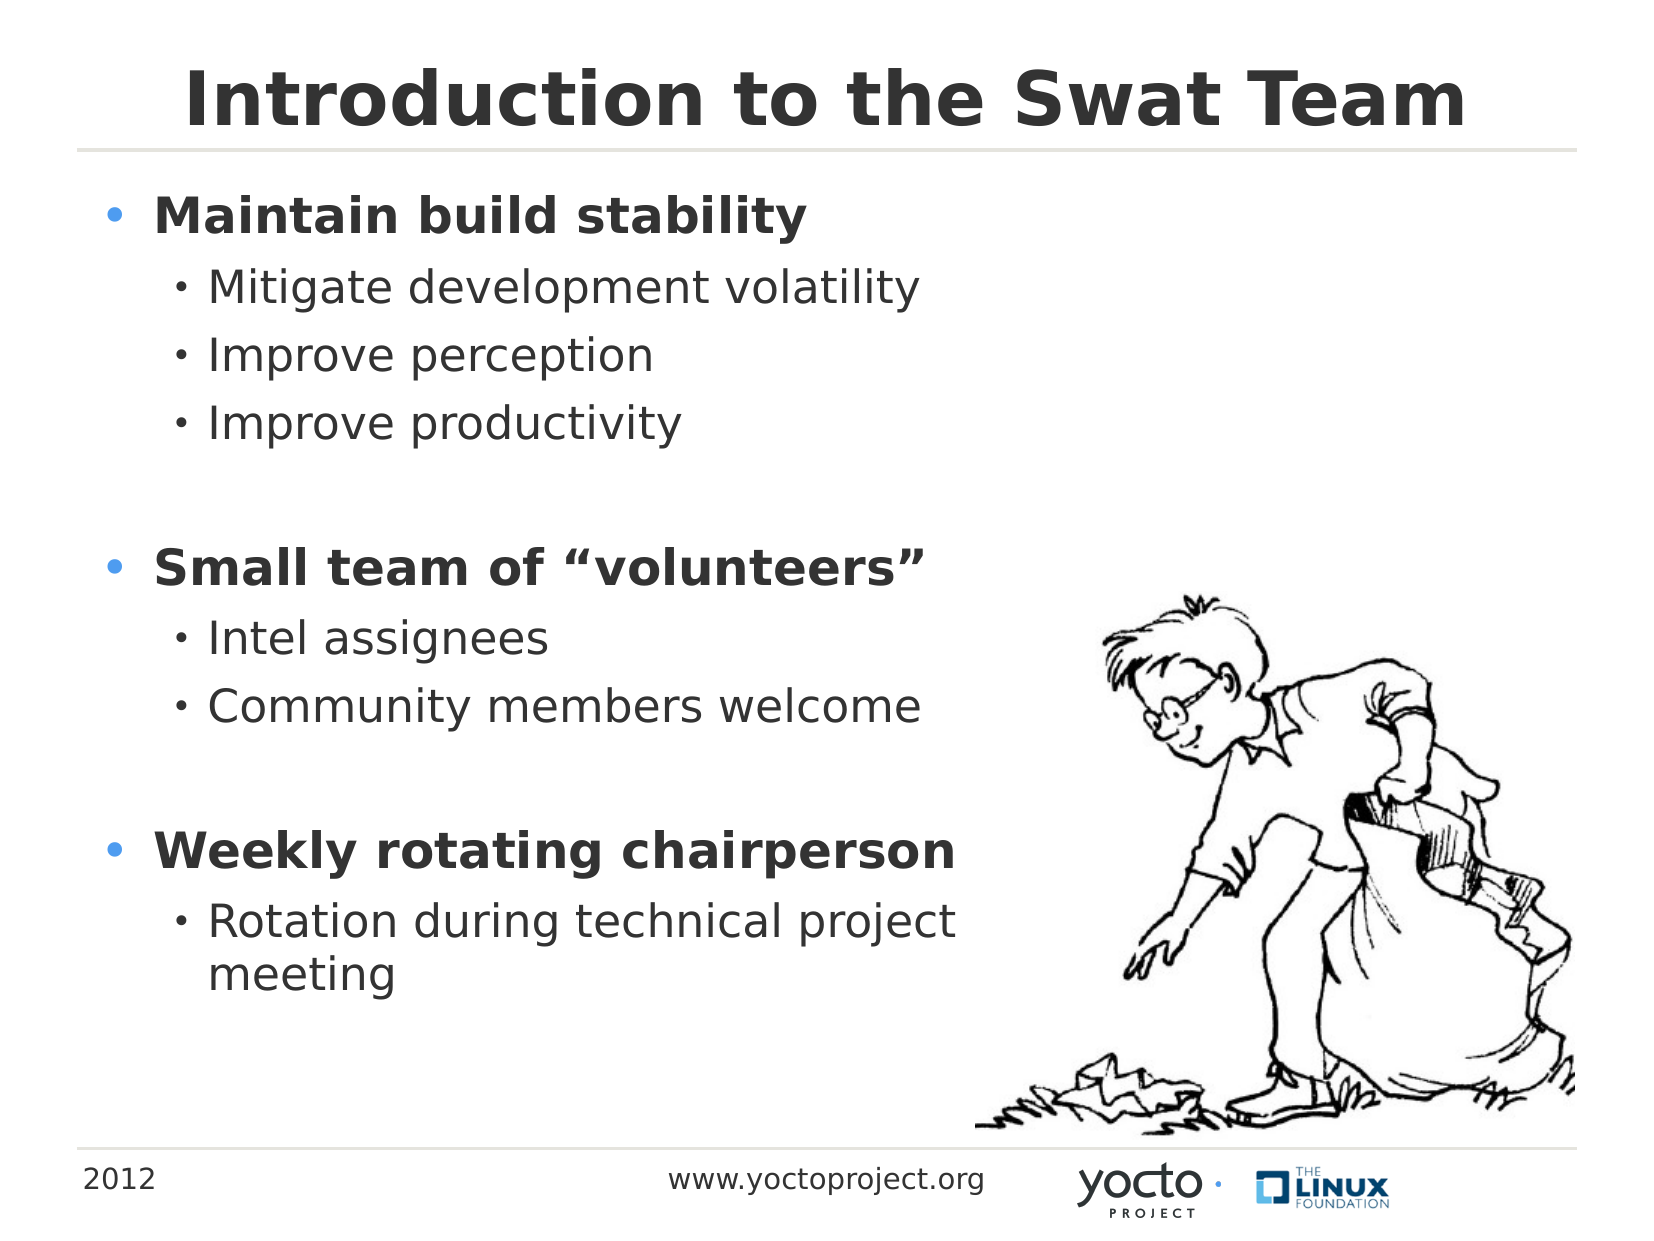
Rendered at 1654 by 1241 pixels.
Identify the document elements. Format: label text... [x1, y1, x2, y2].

title Introduction to the Swat Team [82, 49, 1571, 151]
picture [1252, 1162, 1392, 1211]
picture [975, 591, 1575, 1141]
list Maintain build stability Mitigate development volatility Improve perception Improve productivity Small team of “volunteers” Intel assignees Community members welcome Weekly rotating chairperson Rotation during technical project meeting [82, 187, 961, 1141]
picture [1077, 1162, 1221, 1218]
